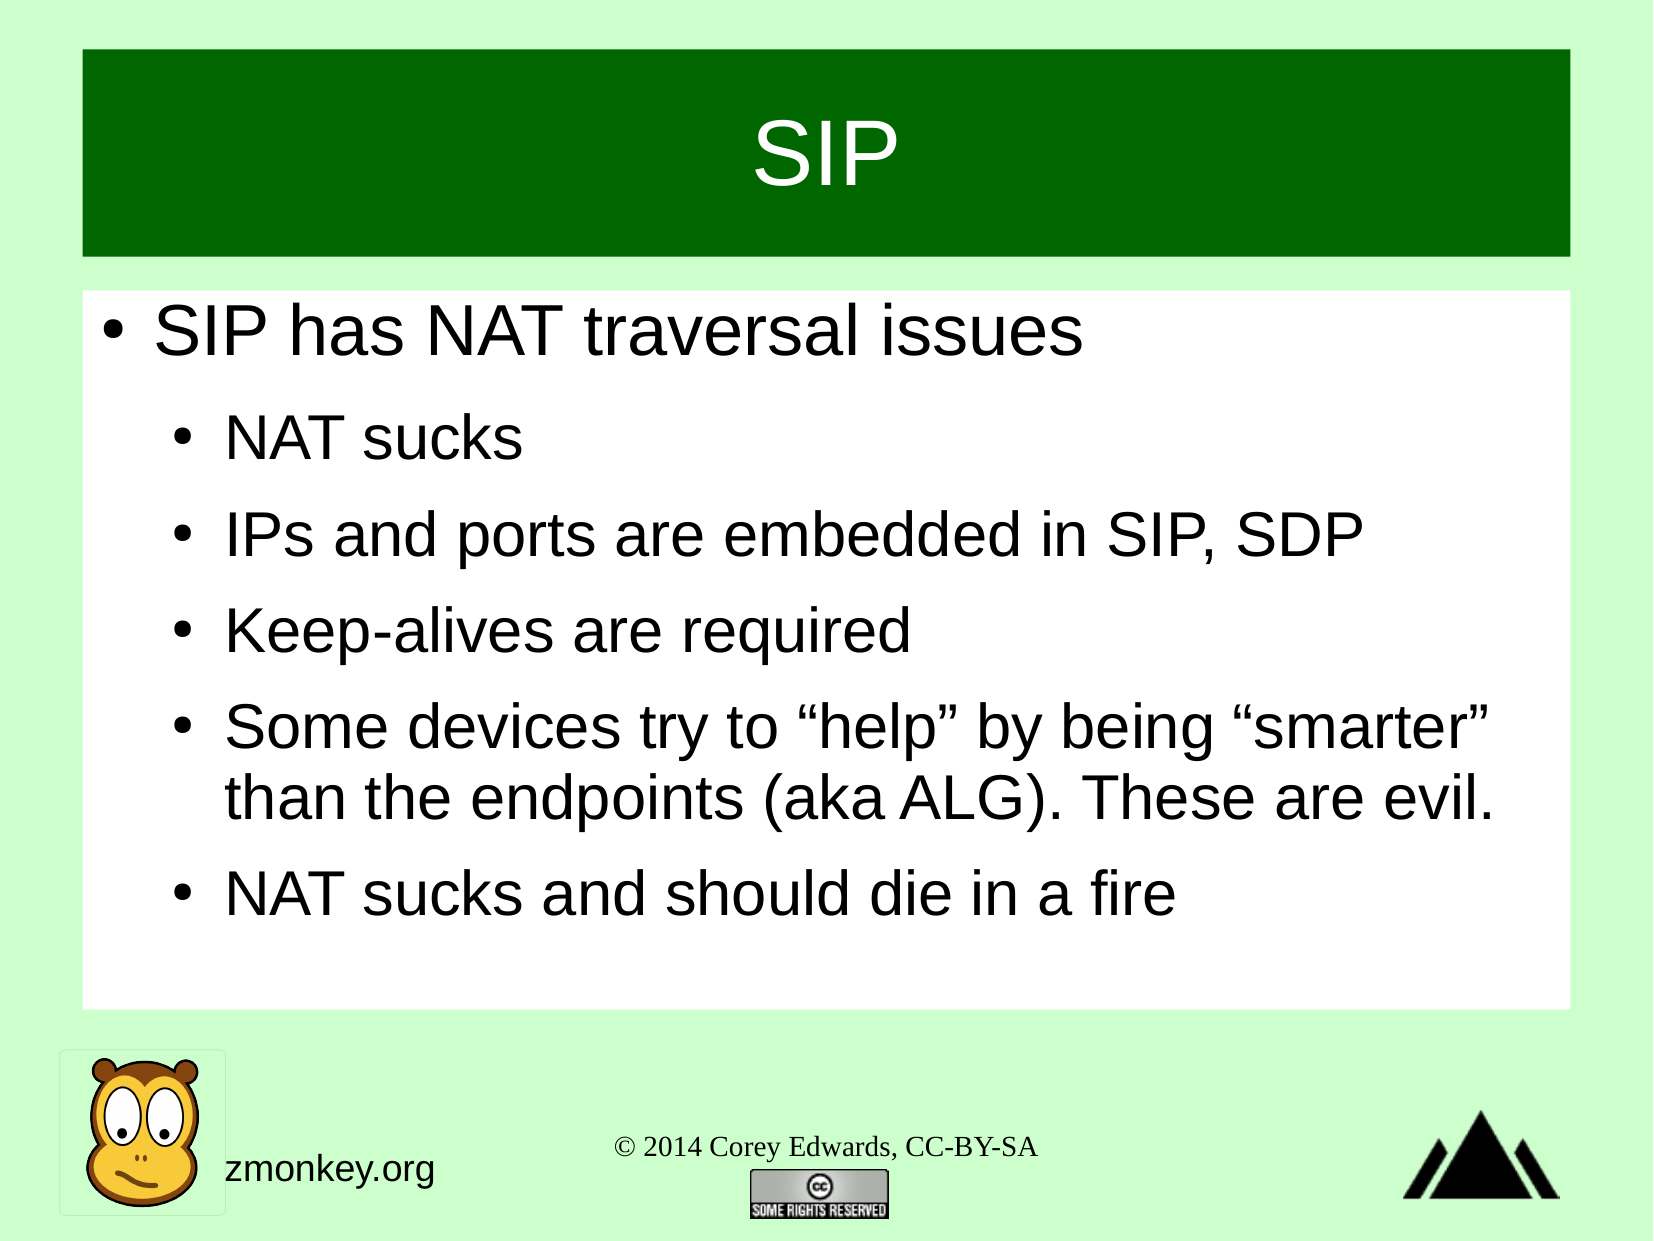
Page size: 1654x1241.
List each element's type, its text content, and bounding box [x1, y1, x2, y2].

picture [1403, 1109, 1560, 1225]
picture [59, 1049, 226, 1216]
list SIP has NAT traversal issues NAT sucks IPs and ports are embedded in SIP, SDP Keep-alives are required Some devices try to “help” by being “smarter” than the endpoints (aka ALG). These are evil. NAT sucks and should die in a fire [82, 290, 1571, 1010]
title SIP [82, 49, 1571, 257]
picture [750, 1169, 889, 1219]
